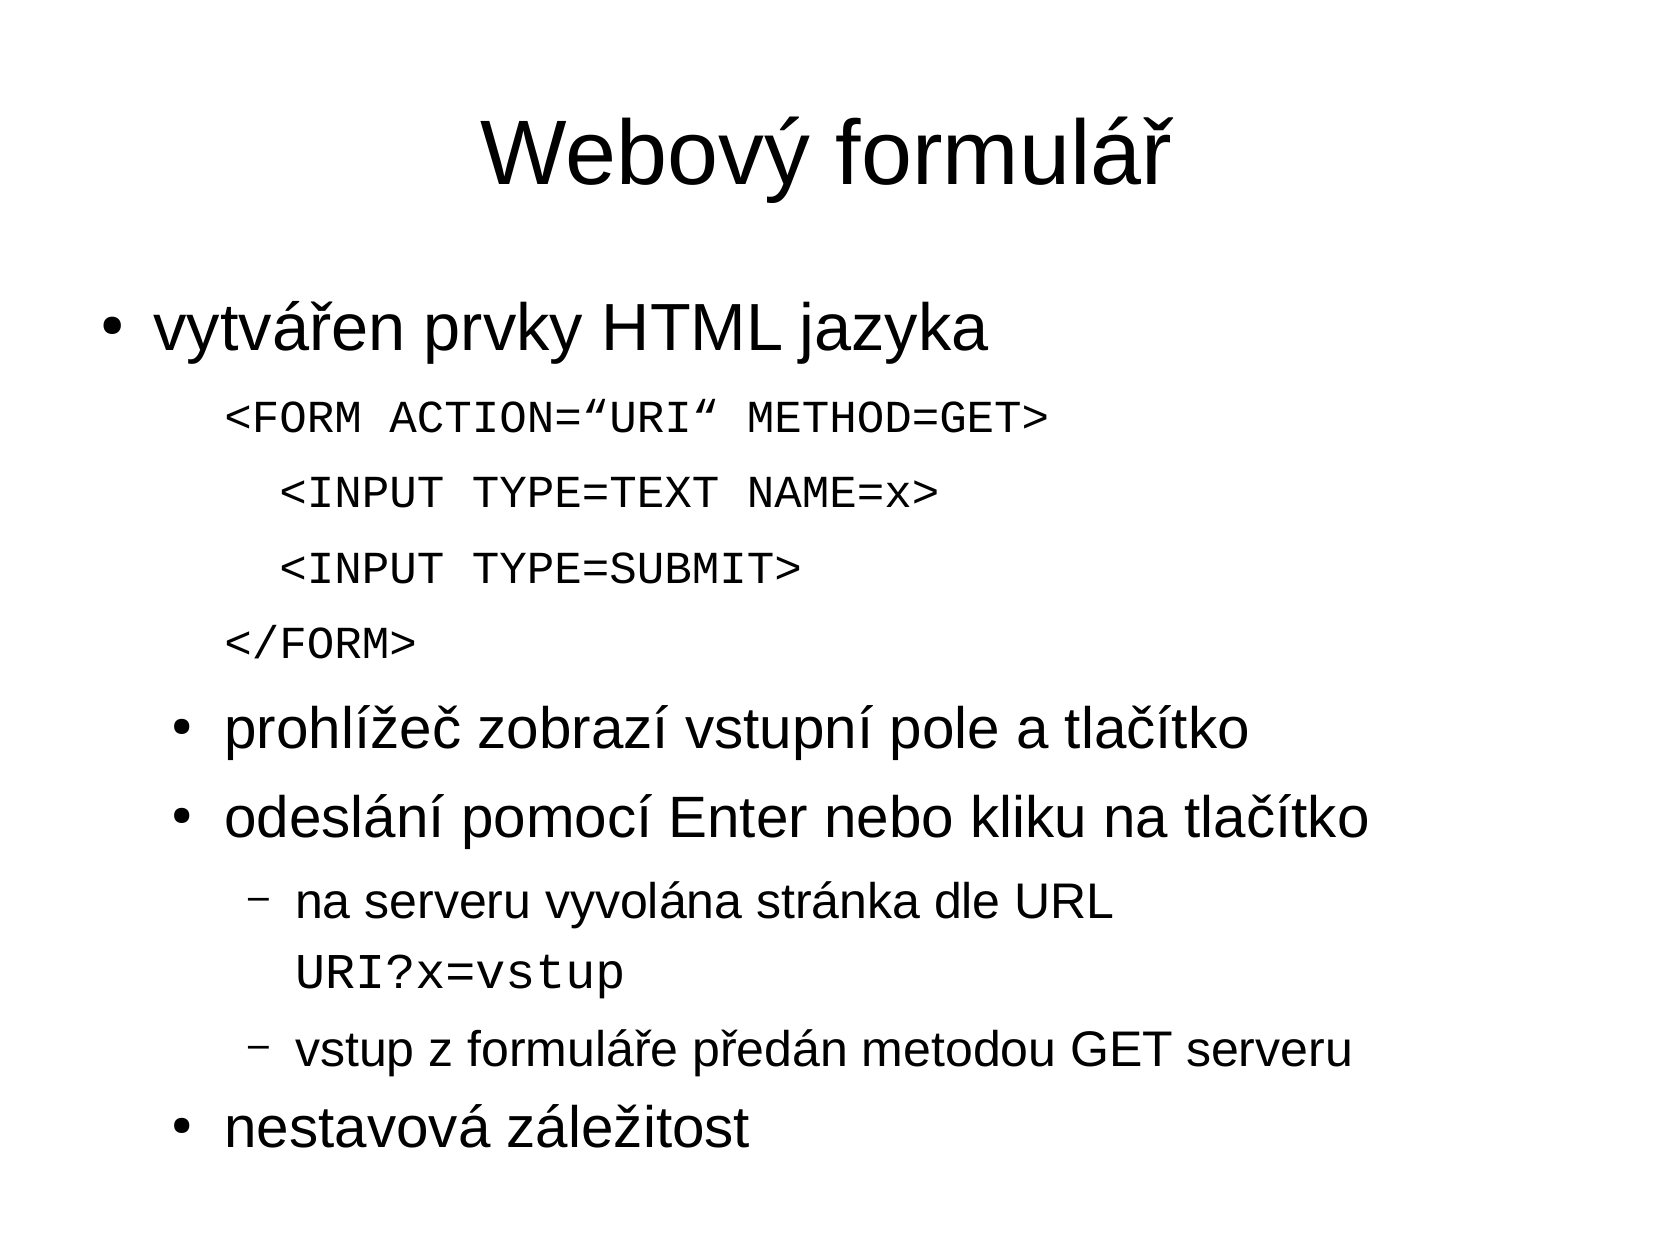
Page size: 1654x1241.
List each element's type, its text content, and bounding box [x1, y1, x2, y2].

list vytvářen prvky HTML jazyka <FORM ACTION=“URI“ METHOD=GET> <INPUT TYPE=TEXT NAME=x> <INPUT TYPE=SUBMIT> </FORM> prohlížeč zobrazí vstupní pole a tlačítko odeslání pomocí Enter nebo kliku na tlačítko na serveru vyvolána stránka dle URL URI?x=vstup vstup z formuláře předán metodou GET serveru nestavová záležitost [82, 290, 1571, 1160]
title Webový formulář [82, 56, 1571, 250]
